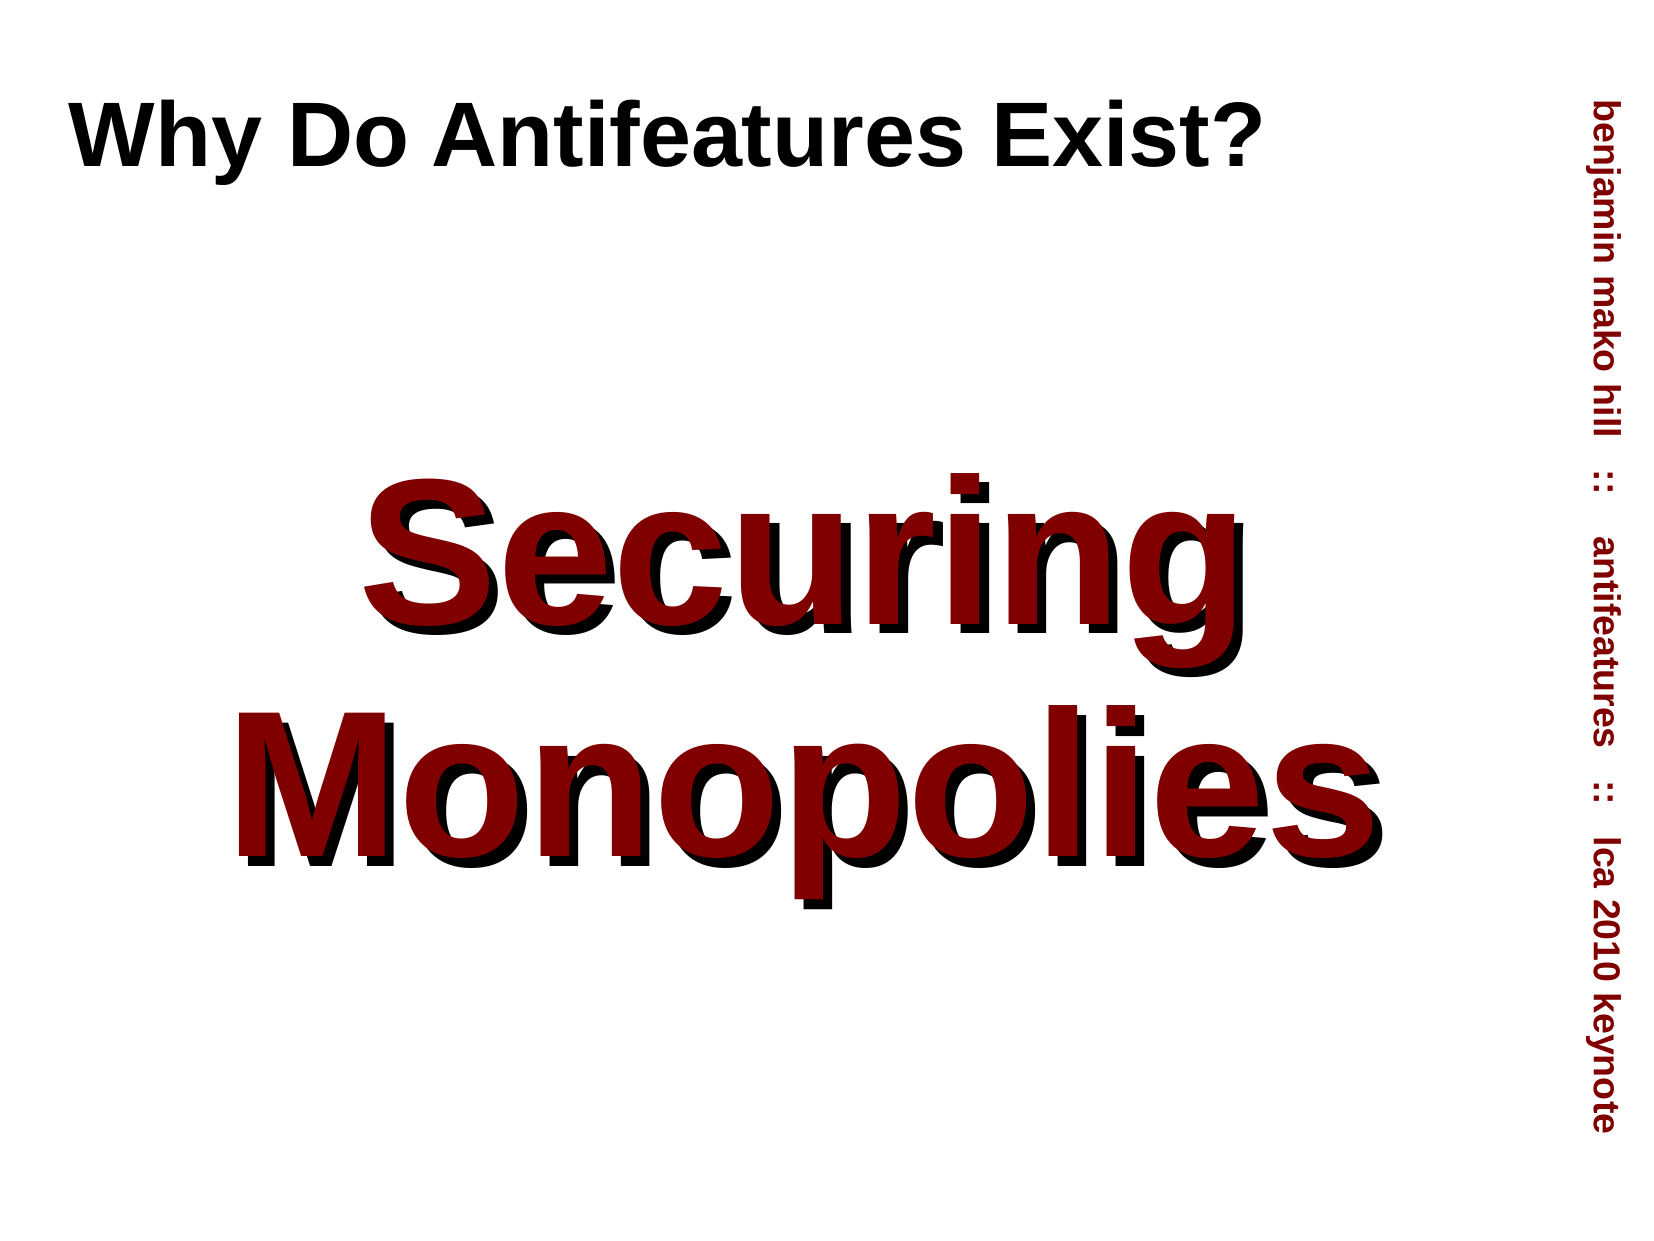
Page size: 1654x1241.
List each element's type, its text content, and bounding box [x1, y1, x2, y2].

subtitle Securing Monopolies [74, 206, 1534, 1131]
title Why Do Antifeatures Exist? [68, 31, 1542, 239]
